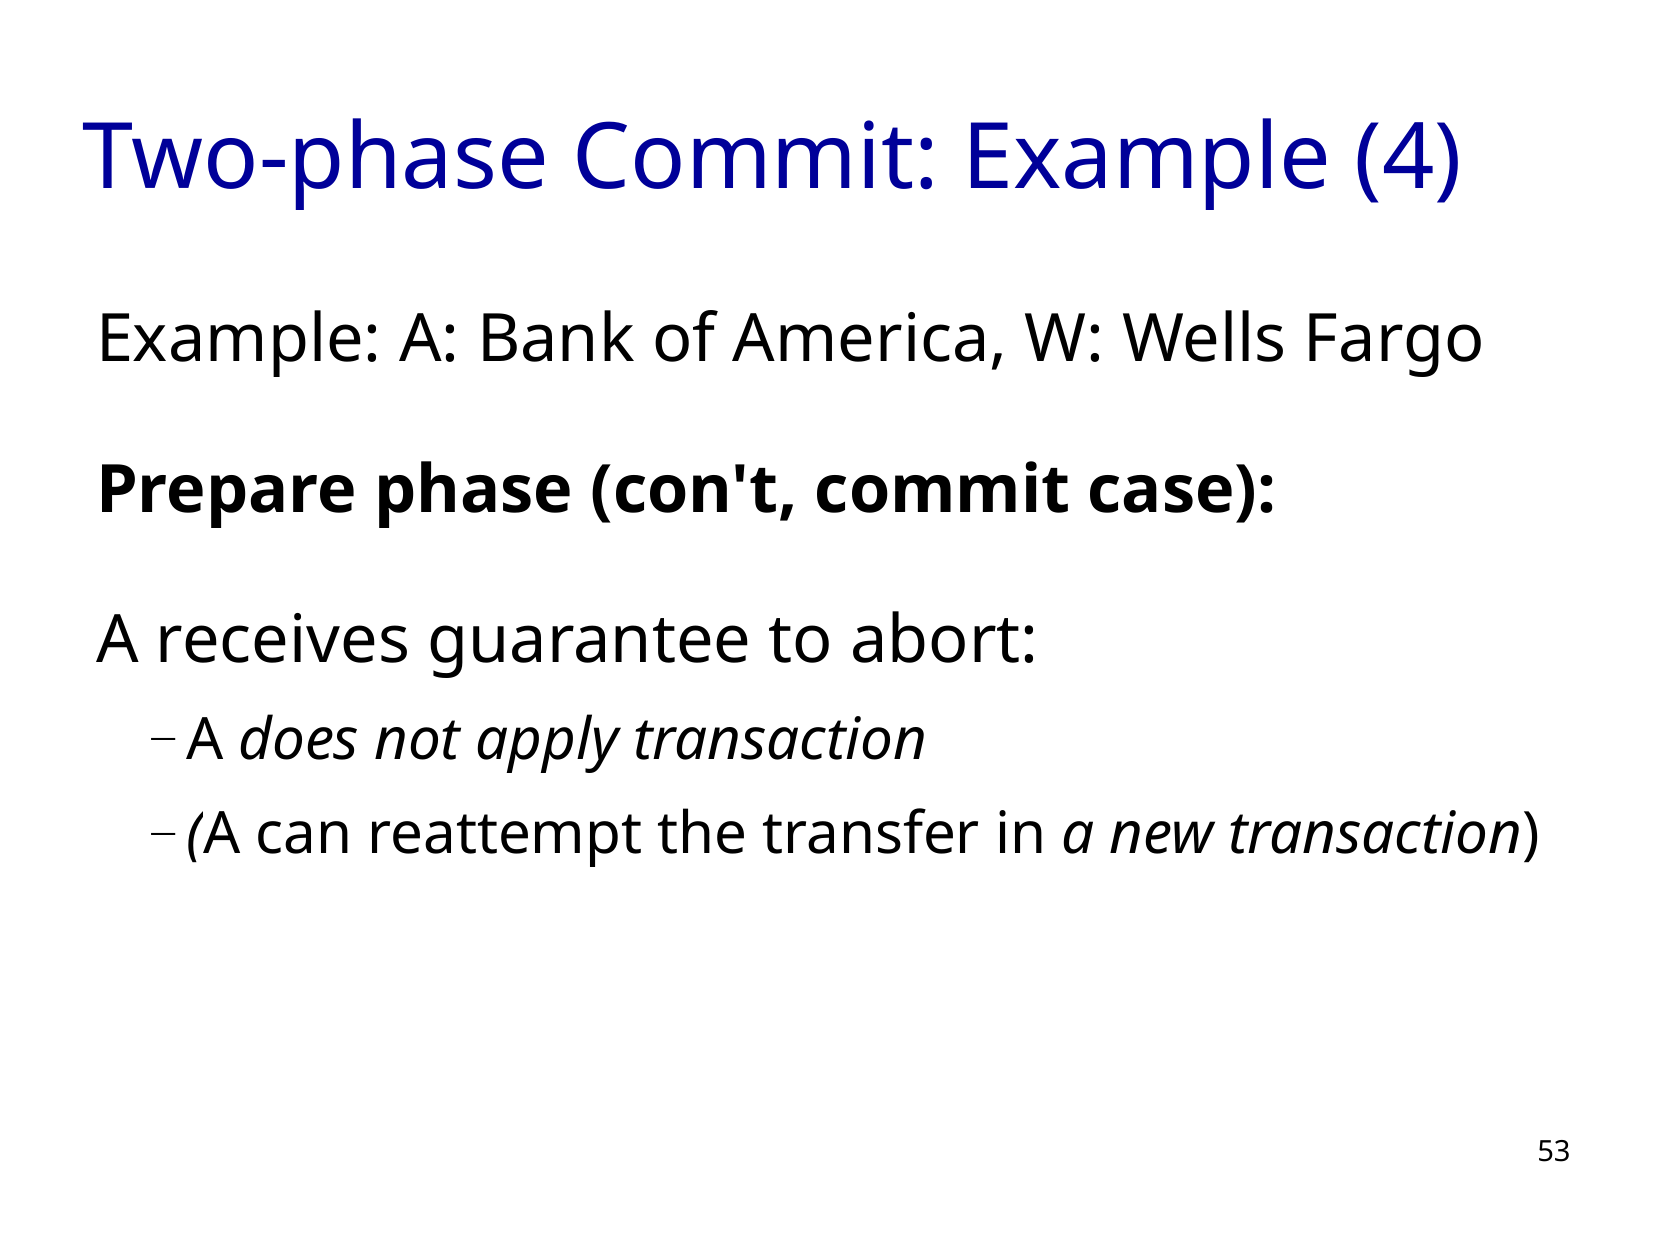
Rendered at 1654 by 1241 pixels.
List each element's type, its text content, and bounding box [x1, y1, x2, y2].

title Two-phase Commit: Example (4) [82, 49, 1571, 257]
list Example: A: Bank of America, W: Wells Fargo Prepare phase (con't, commit case): A receives guarantee to abort: A does not apply transaction (A can reattempt the transfer in a new transaction) [60, 290, 1571, 1096]
